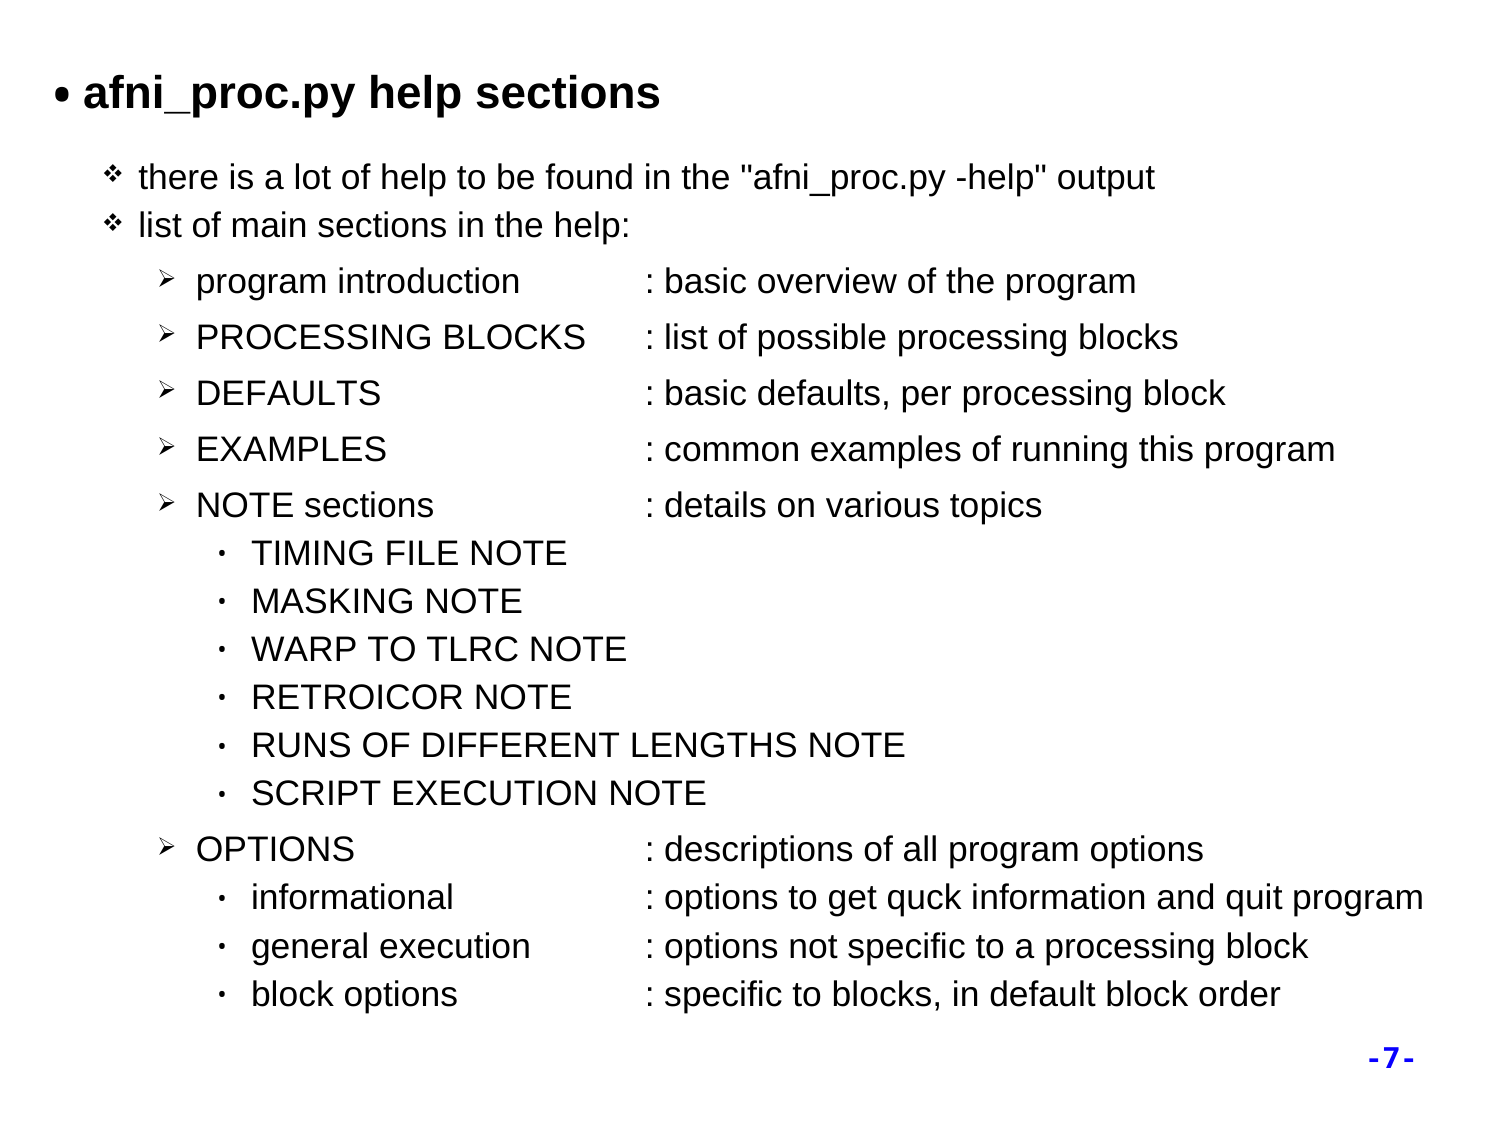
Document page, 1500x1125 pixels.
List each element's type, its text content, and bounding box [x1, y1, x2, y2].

list afni_proc.py help sections there is a lot of help to be found in the "afni_proc.py -help" output list of main sections in the help: program introduction : basic overview of the program PROCESSING BLOCKS : list of possible processing blocks DEFAULTS : basic defaults, per processing block EXAMPLES : common examples of running this program NOTE sections : details on various topics TIMING FILE NOTE MASKING NOTE WARP TO TLRC NOTE RETROICOR NOTE RUNS OF DIFFERENT LENGTHS NOTE SCRIPT EXECUTION NOTE OPTIONS : descriptions of all program options informational : options to get quck information and quit program general execution : options not specific to a processing block block options : specific to blocks, in default block order [30, 54, 1473, 1083]
